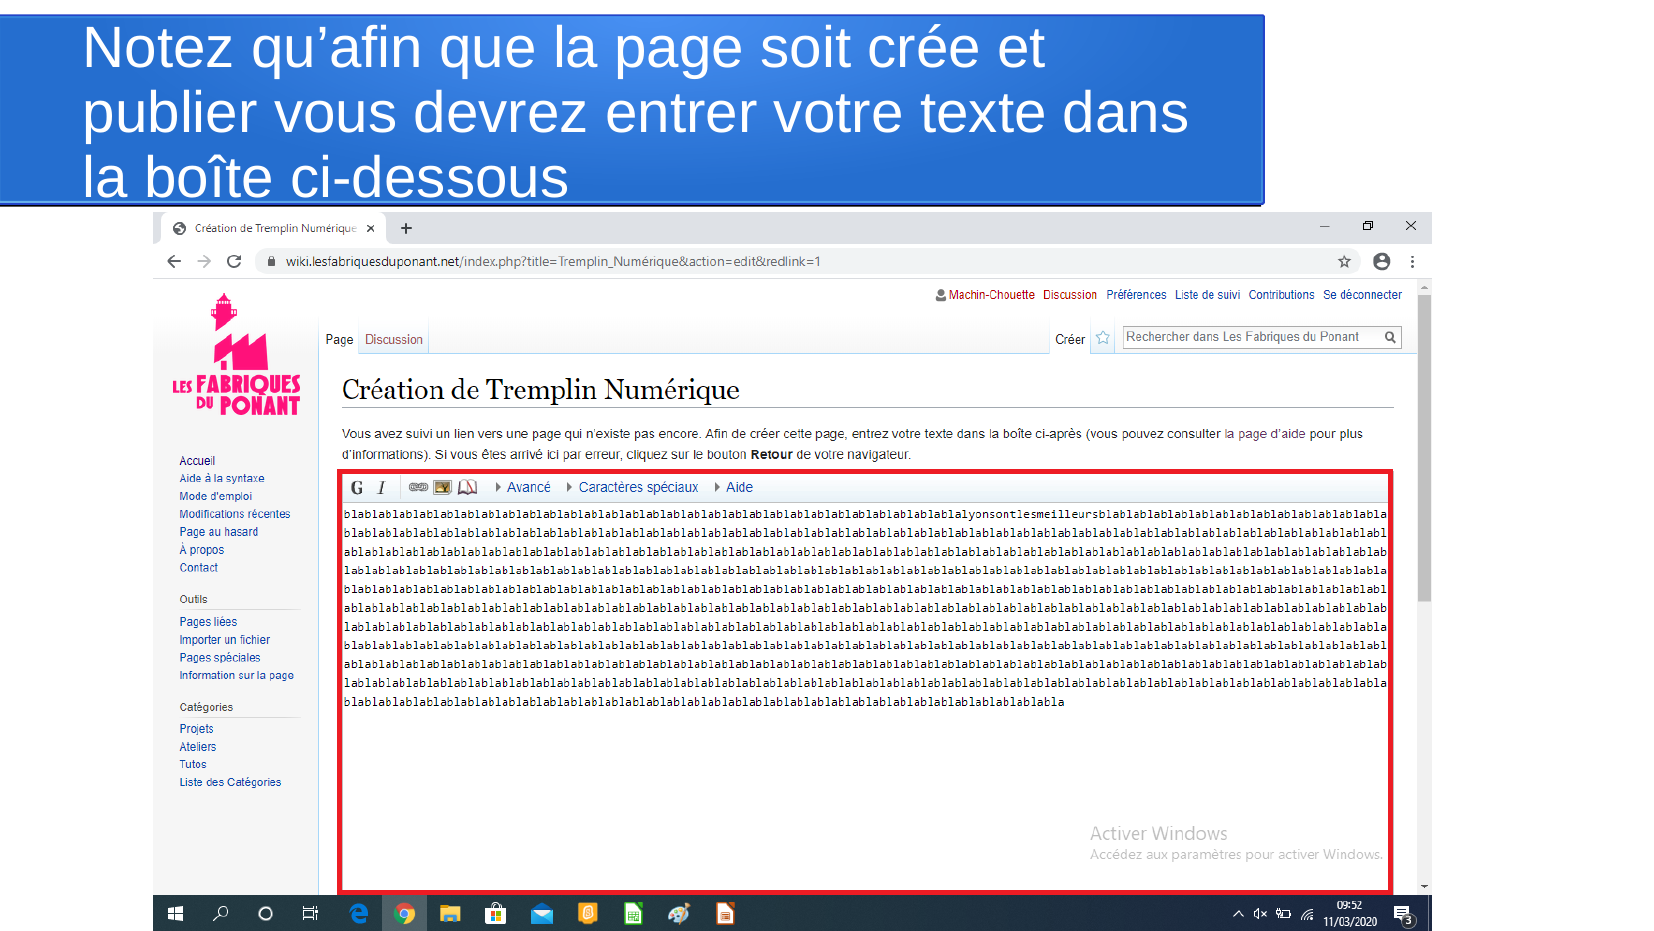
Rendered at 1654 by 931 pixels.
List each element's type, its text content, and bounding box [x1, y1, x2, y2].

title Notez qu’afin que la page soit crée et publier vous devrez entrer votre texte dans la boîte ci-dessous [82, 14, 1235, 210]
picture [153, 212, 1432, 931]
